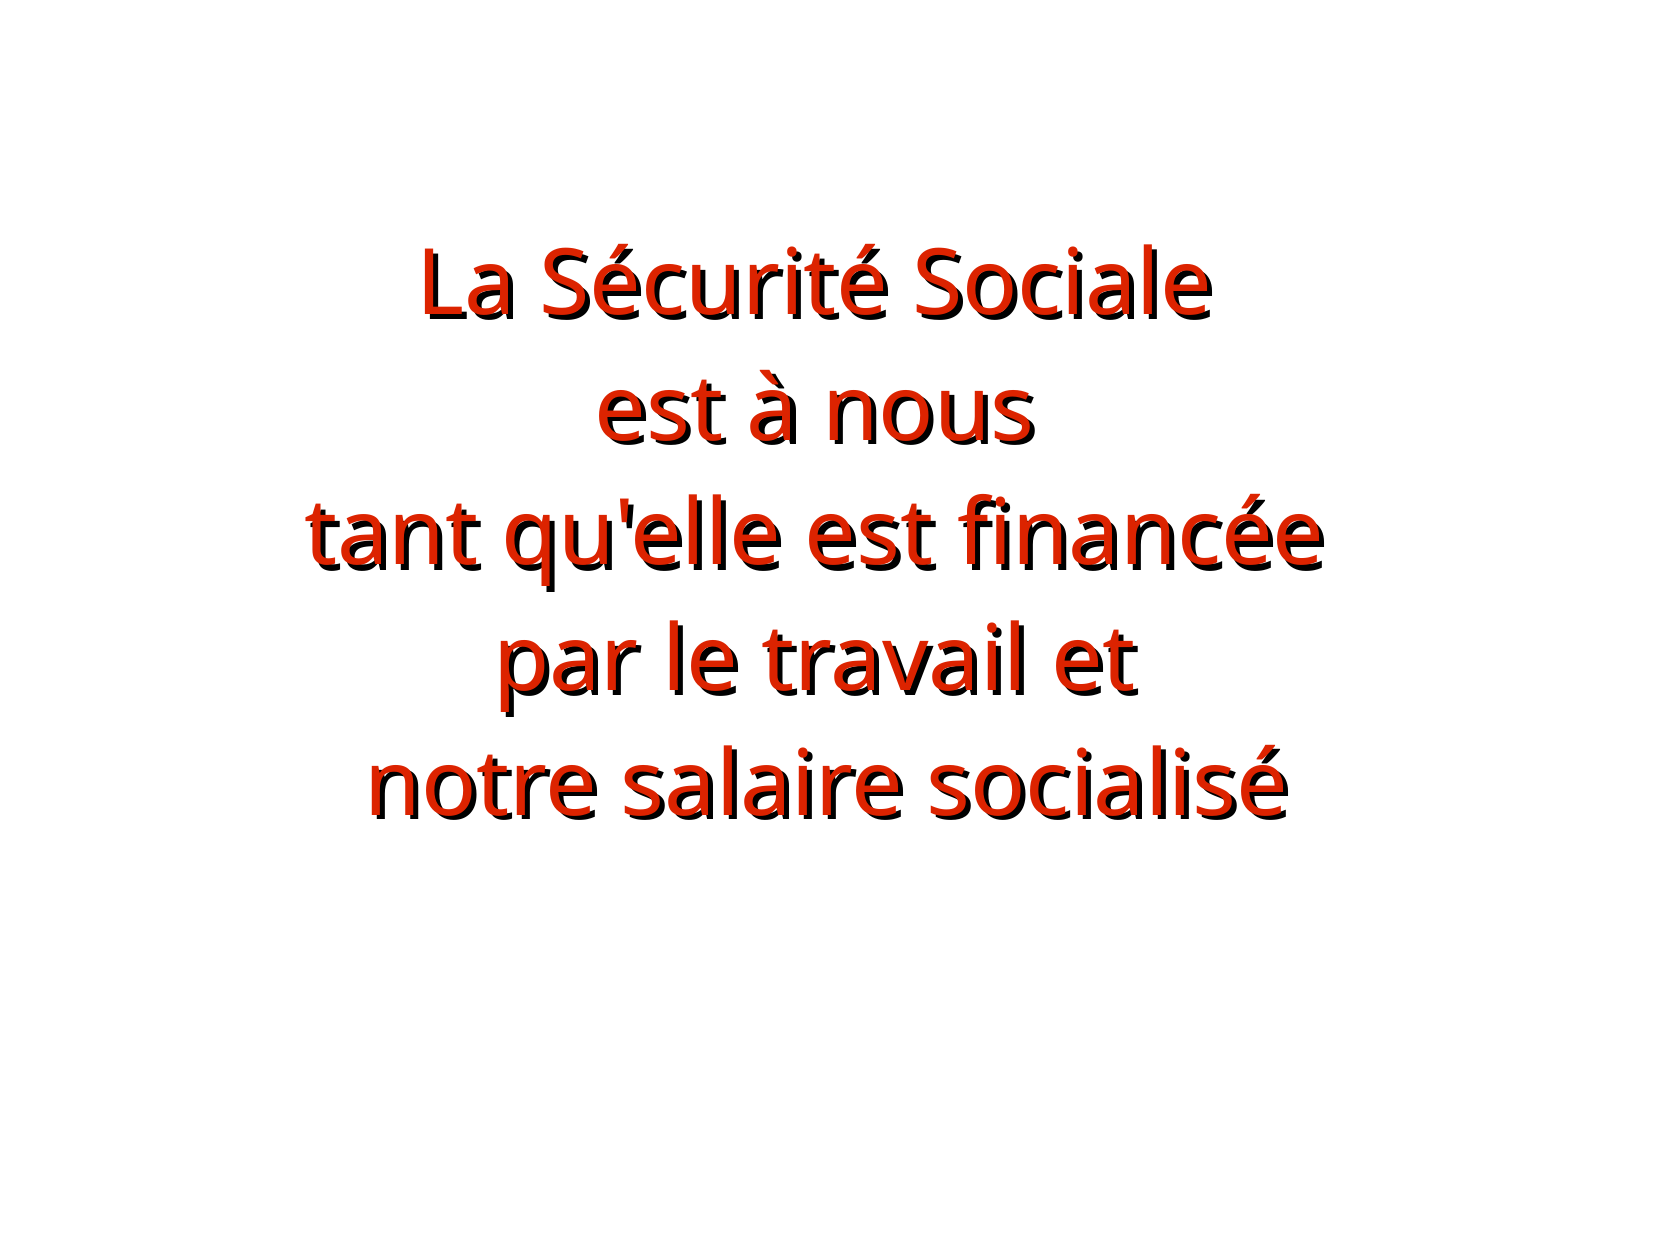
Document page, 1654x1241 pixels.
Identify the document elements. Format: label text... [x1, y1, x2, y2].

subtitle La Sécurité Sociale est à nous tant qu'elle est financée par le travail et notre salaire socialisé [82, 49, 1571, 1010]
